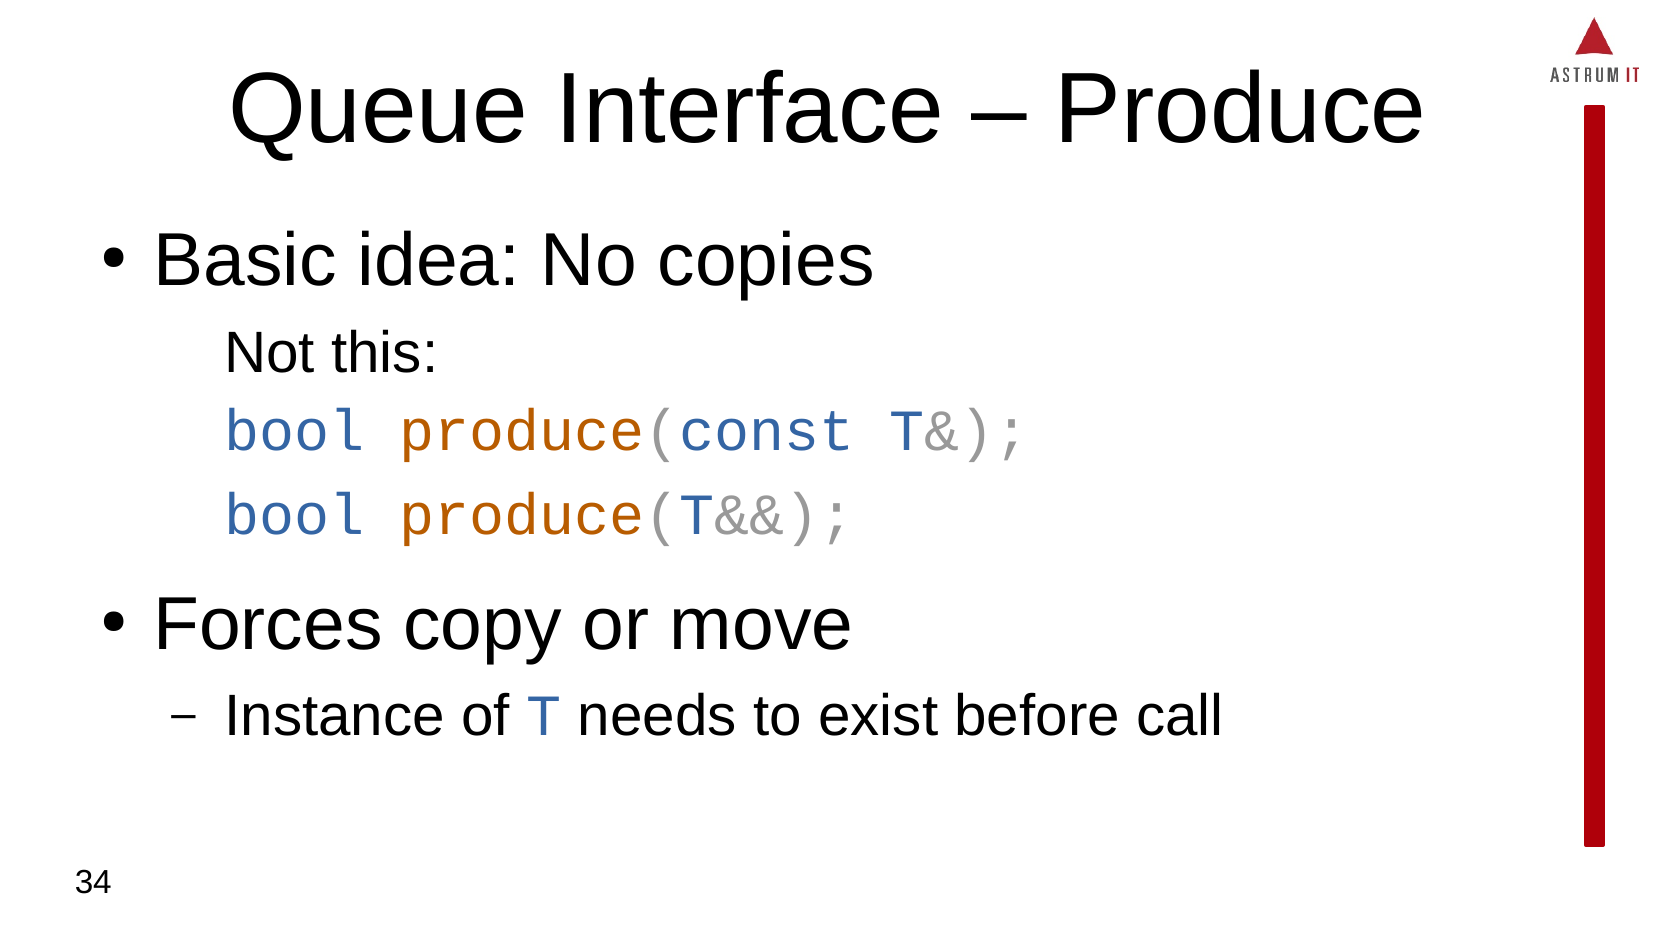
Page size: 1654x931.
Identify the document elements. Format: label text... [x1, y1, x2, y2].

picture [1550, 17, 1639, 82]
title Queue Interface – Produce [114, 30, 1541, 186]
list Basic idea: No copies Not this: bool produce(const T&); bool produce(T&&); Forces copy or move Instance of T needs to exist before call [82, 217, 1571, 757]
